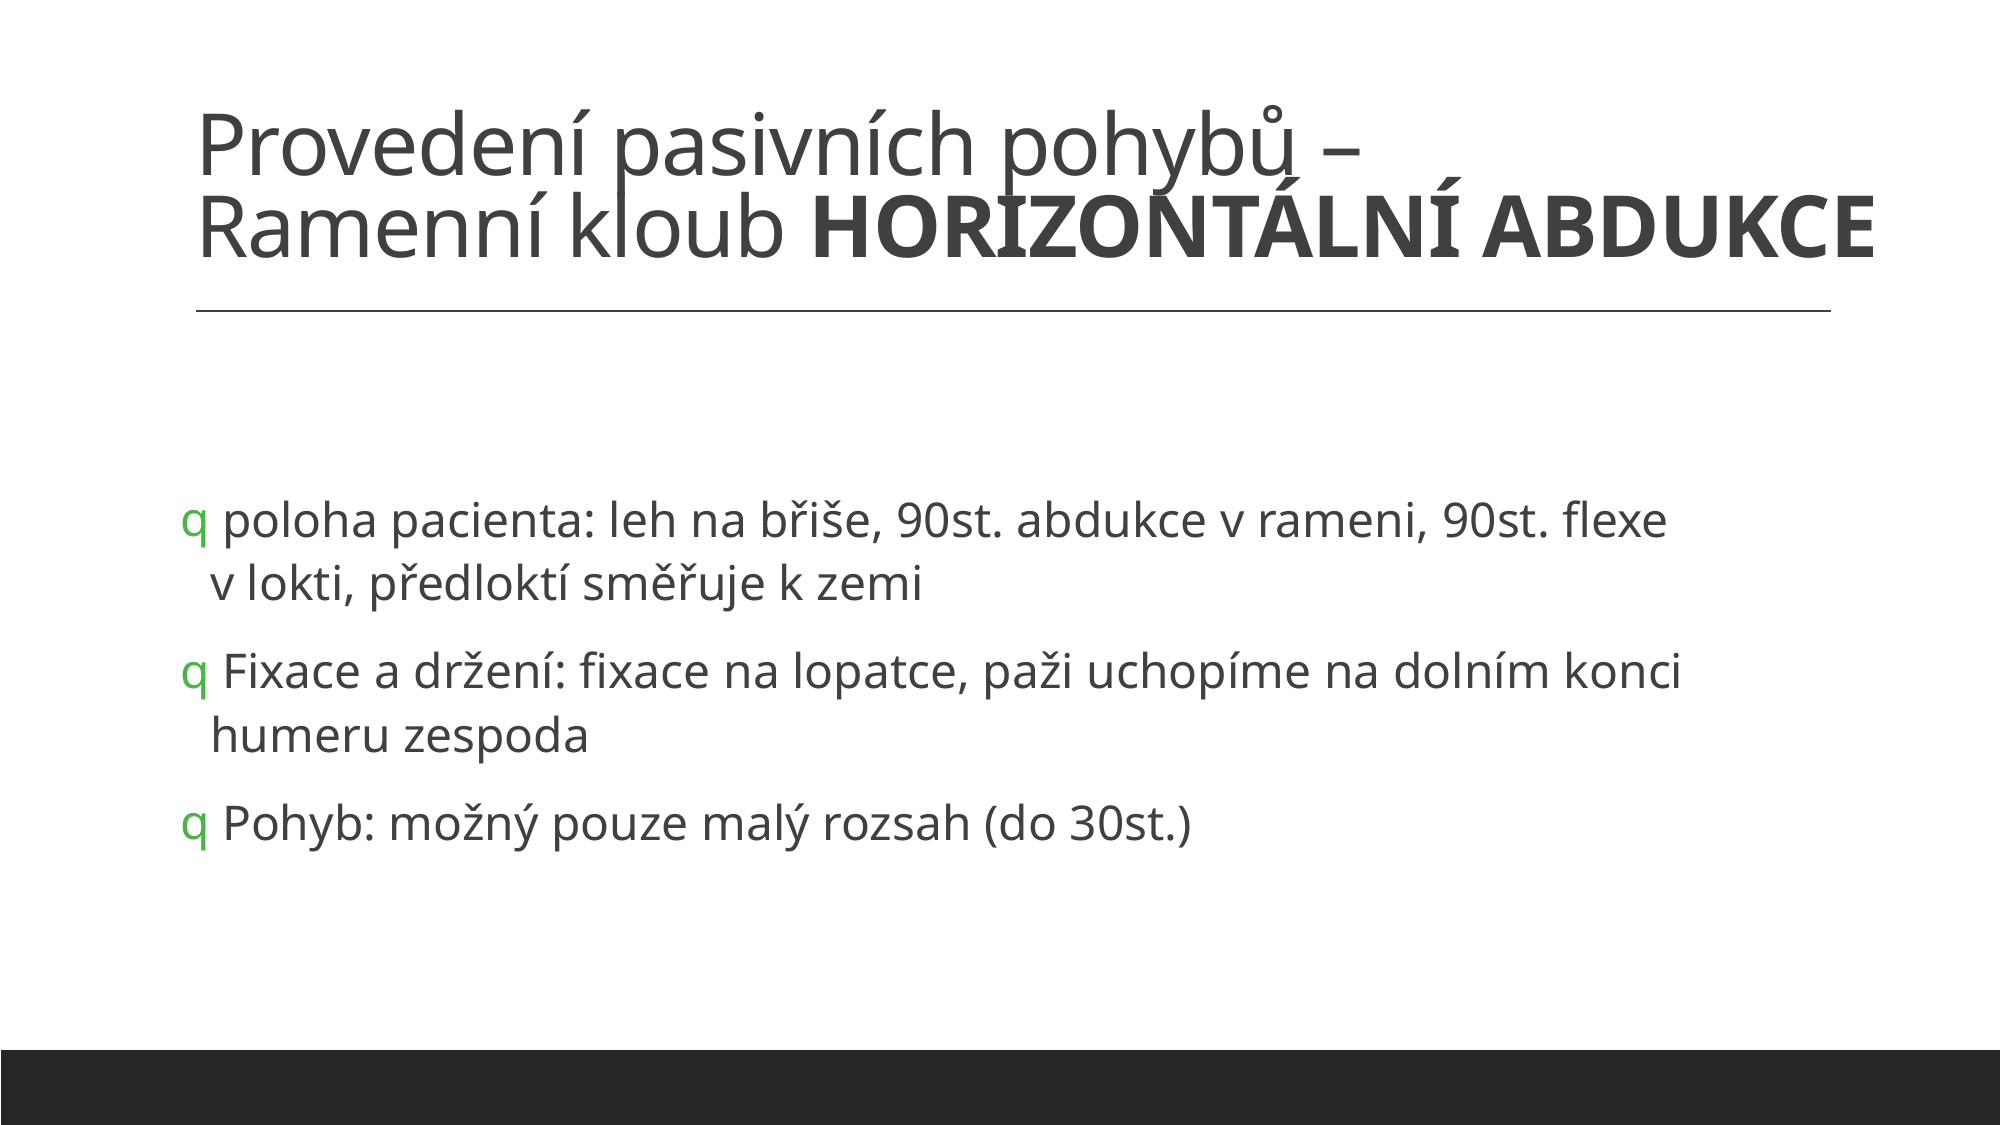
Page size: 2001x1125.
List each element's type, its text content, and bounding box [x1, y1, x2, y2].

list poloha pacienta: leh na břiše, 90st. abdukce v rameni, 90st. flexe v lokti, předloktí směřuje k zemi Fixace a držení: fixace na lopatce, paži uchopíme na dolním konci humeru zespoda Pohyb: možný pouze malý rozsah (do 30st.) [180, 475, 1831, 963]
title Provedení pasivních pohybů –Ramenní kloub HORIZONTÁLNÍ ABDUKCE [180, 56, 1959, 282]
